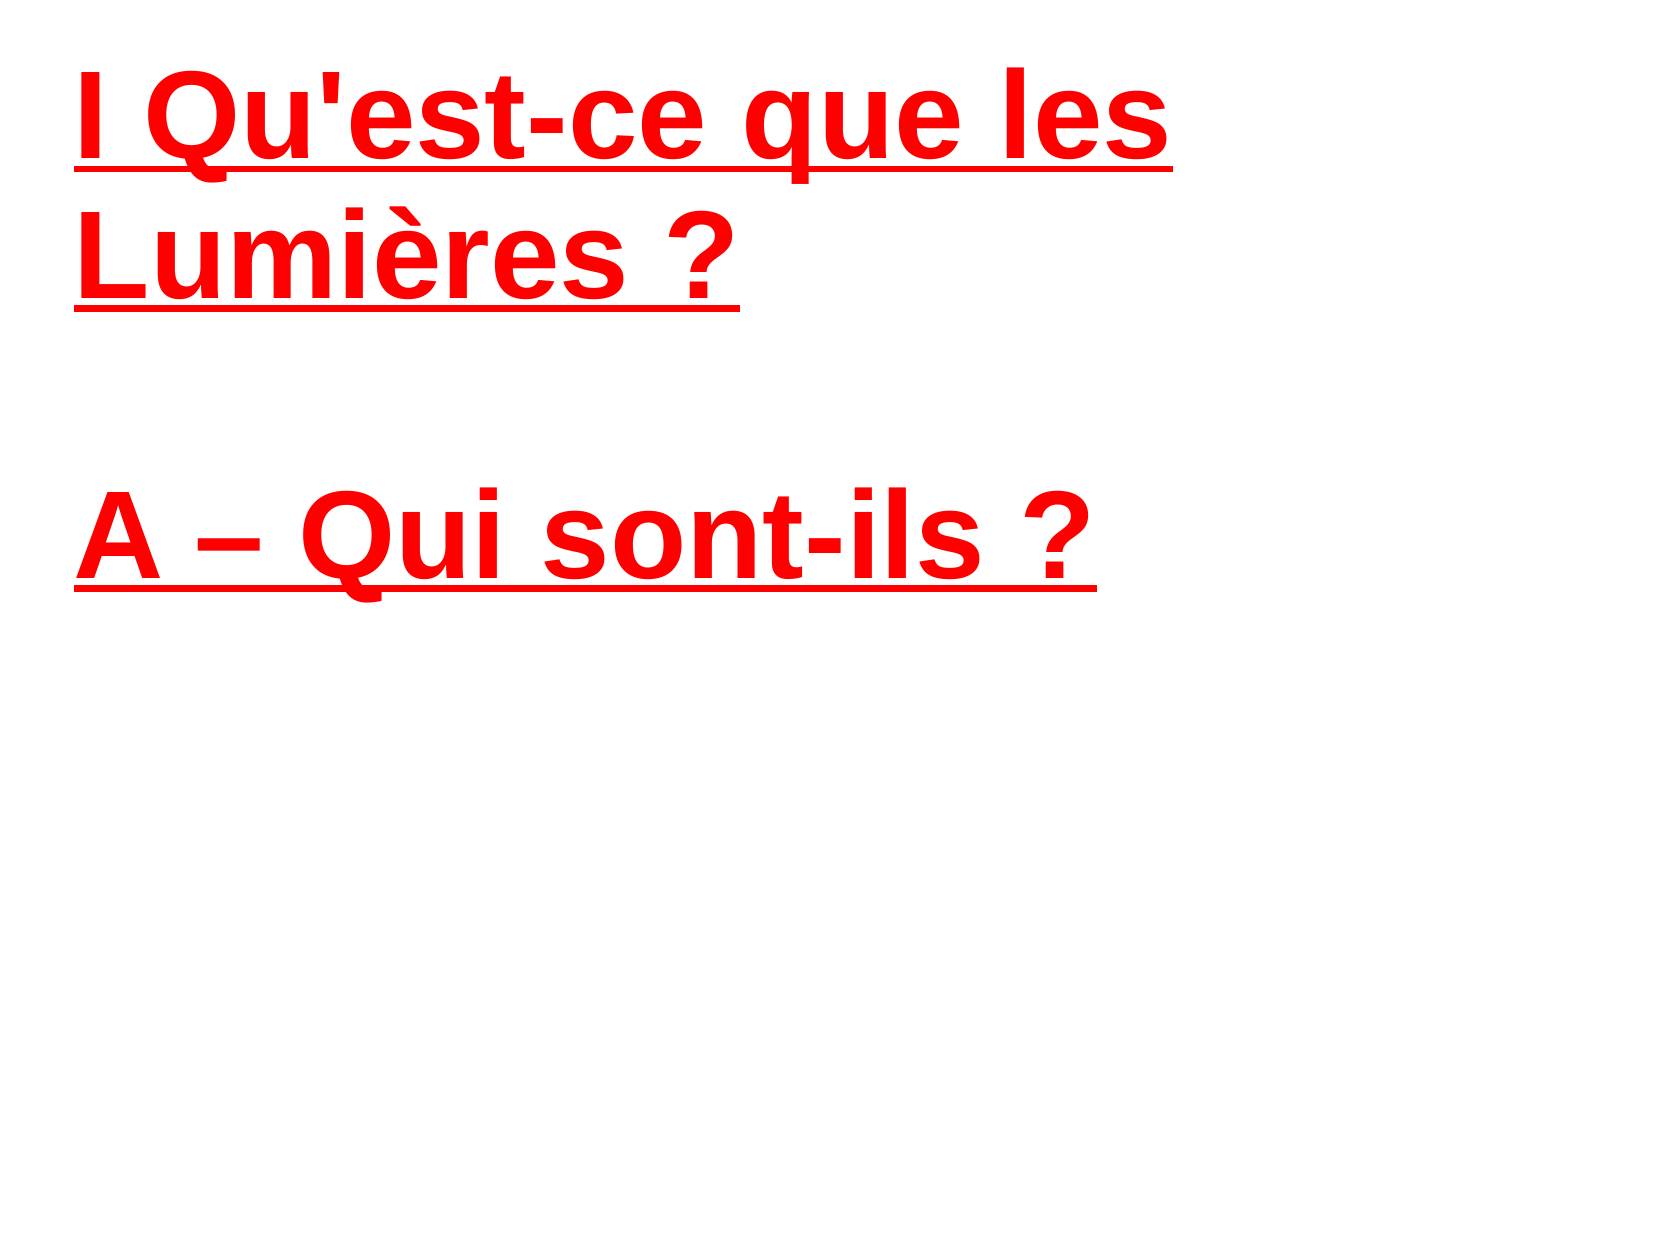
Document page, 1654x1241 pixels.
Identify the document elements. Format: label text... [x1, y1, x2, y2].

text_box I Qu'est-ce que les Lumières ? A – Qui sont-ils ? [59, 38, 1595, 613]
